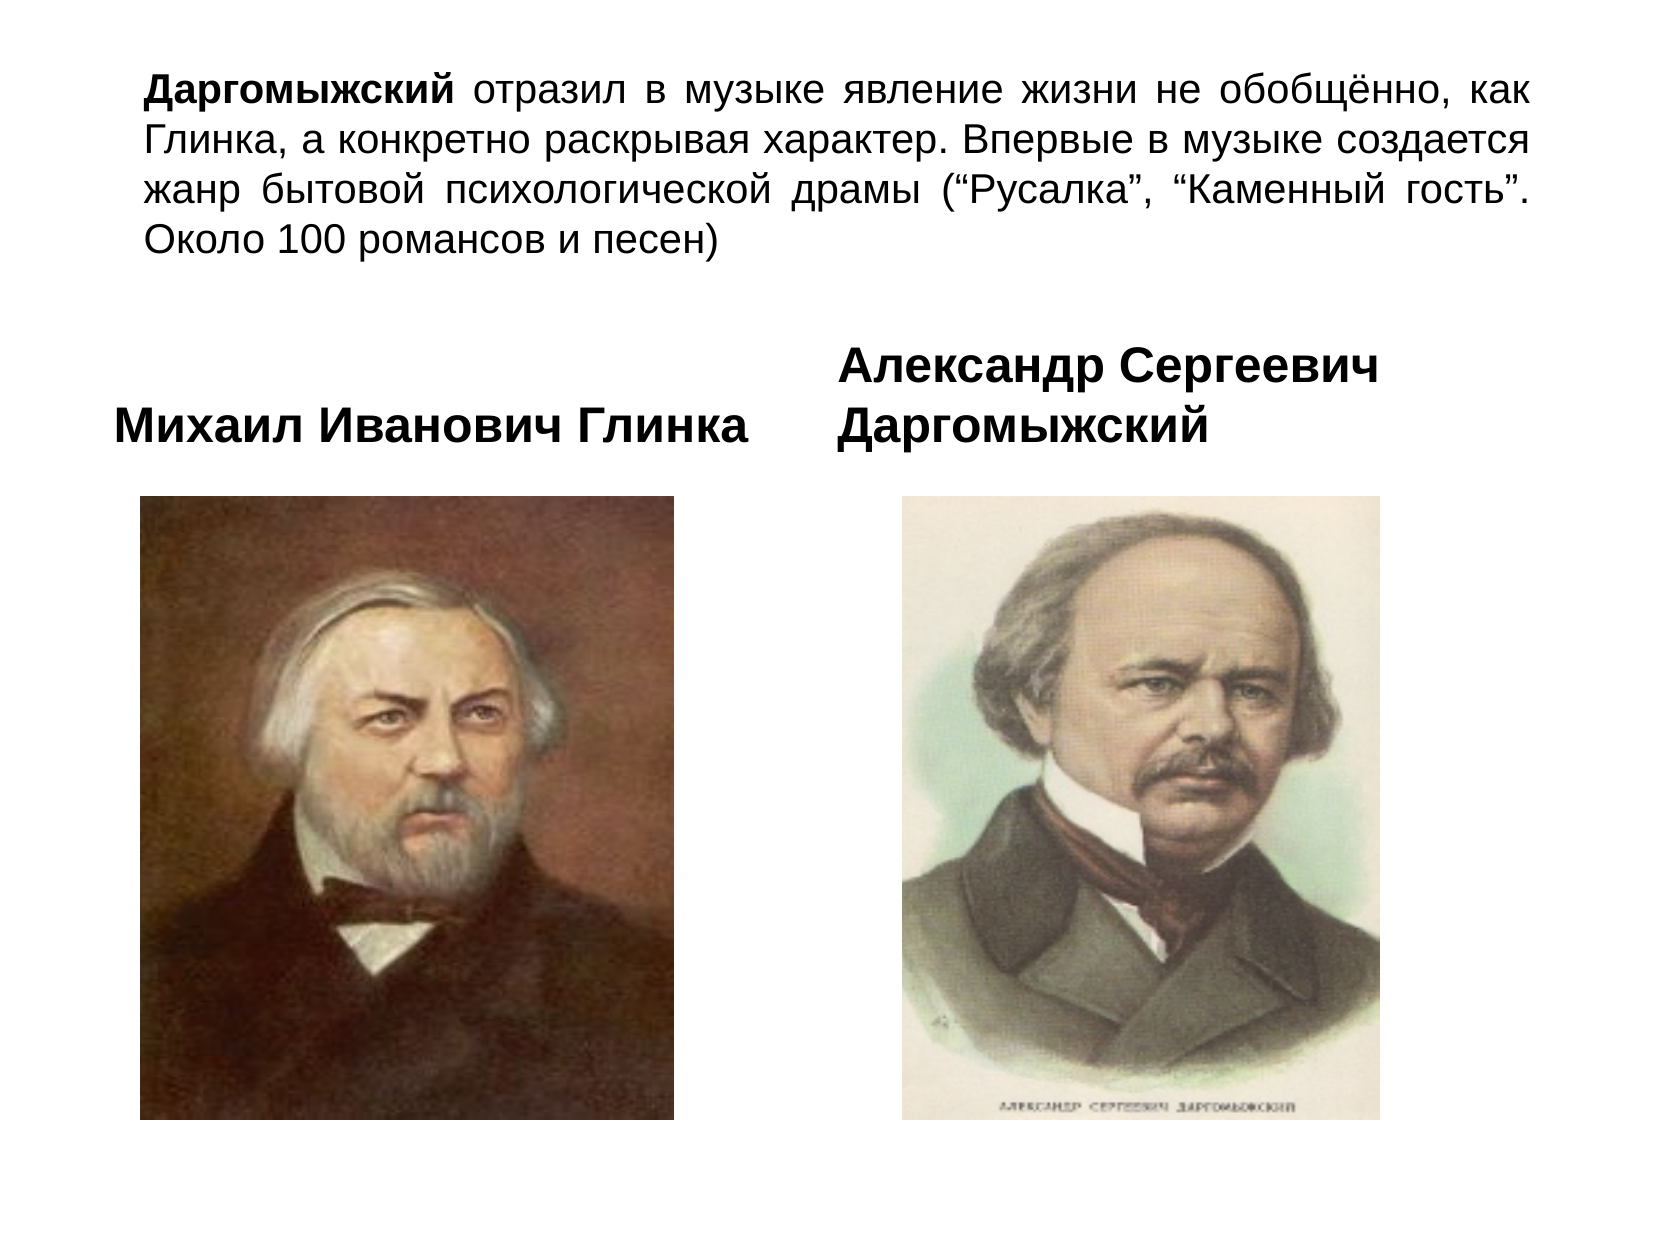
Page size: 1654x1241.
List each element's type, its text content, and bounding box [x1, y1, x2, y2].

list Михаил Иванович Глинка [113, 303, 814, 453]
title Даргомыжский отразил в музыке явление жизни не обобщённо, как Глинка, а конкретно раскрывая характер. Впервые в музыке создается жанр бытовой психологической драмы (“Русалка”, “Каменный гость”. Около 100 романсов и песен) [124, 42, 1551, 282]
picture [902, 496, 1380, 1120]
picture [140, 496, 674, 1120]
list Александр Сергеевич Даргомыжский [837, 303, 1541, 453]
